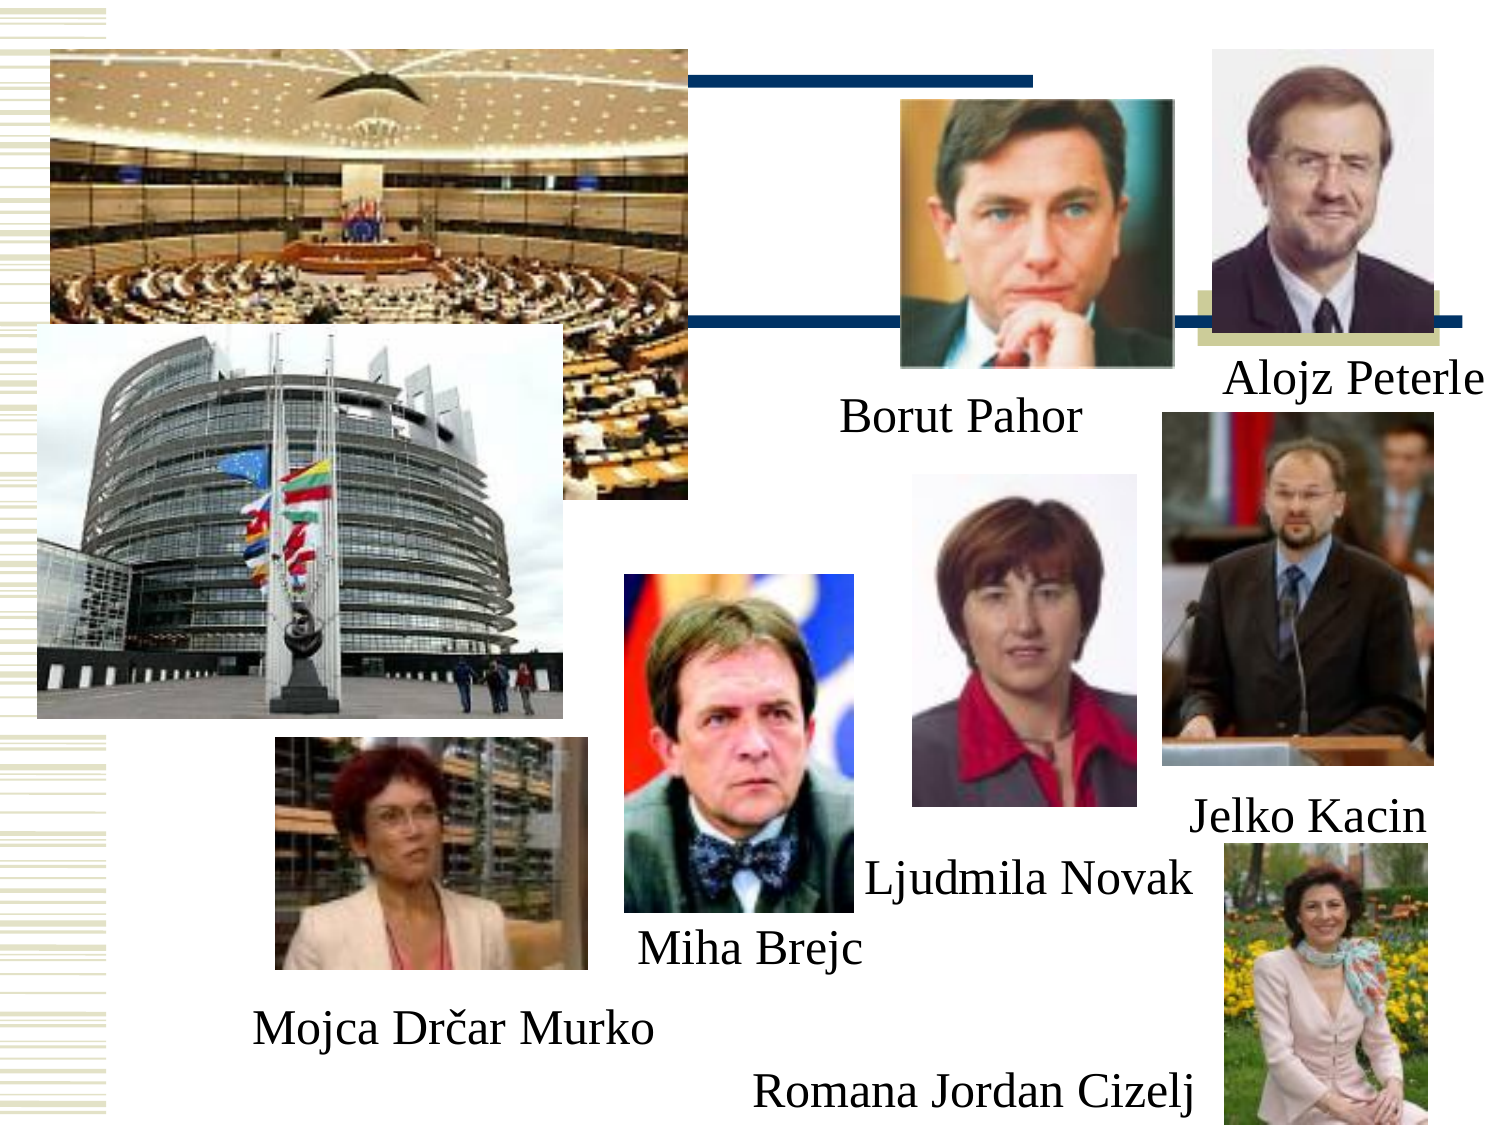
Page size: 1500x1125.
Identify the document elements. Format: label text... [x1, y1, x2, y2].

text_box Alojz Peterle [1207, 337, 1500, 413]
picture [912, 474, 1137, 807]
text_box Borut Pahor [825, 374, 1099, 450]
picture [1162, 412, 1434, 766]
text_box Miha Brejc [622, 906, 879, 982]
picture [1212, 49, 1434, 333]
picture [624, 574, 854, 906]
text_box Mojca Drčar Murko [237, 987, 671, 1063]
text_box Romana Jordan Cizelj [737, 1049, 1212, 1125]
picture [1224, 843, 1428, 1125]
picture [275, 737, 588, 970]
picture [900, 99, 1175, 369]
picture [37, 49, 688, 719]
text_box Ljudmila Novak [854, 837, 1209, 913]
text_box Jelko Kacin [1175, 774, 1443, 850]
